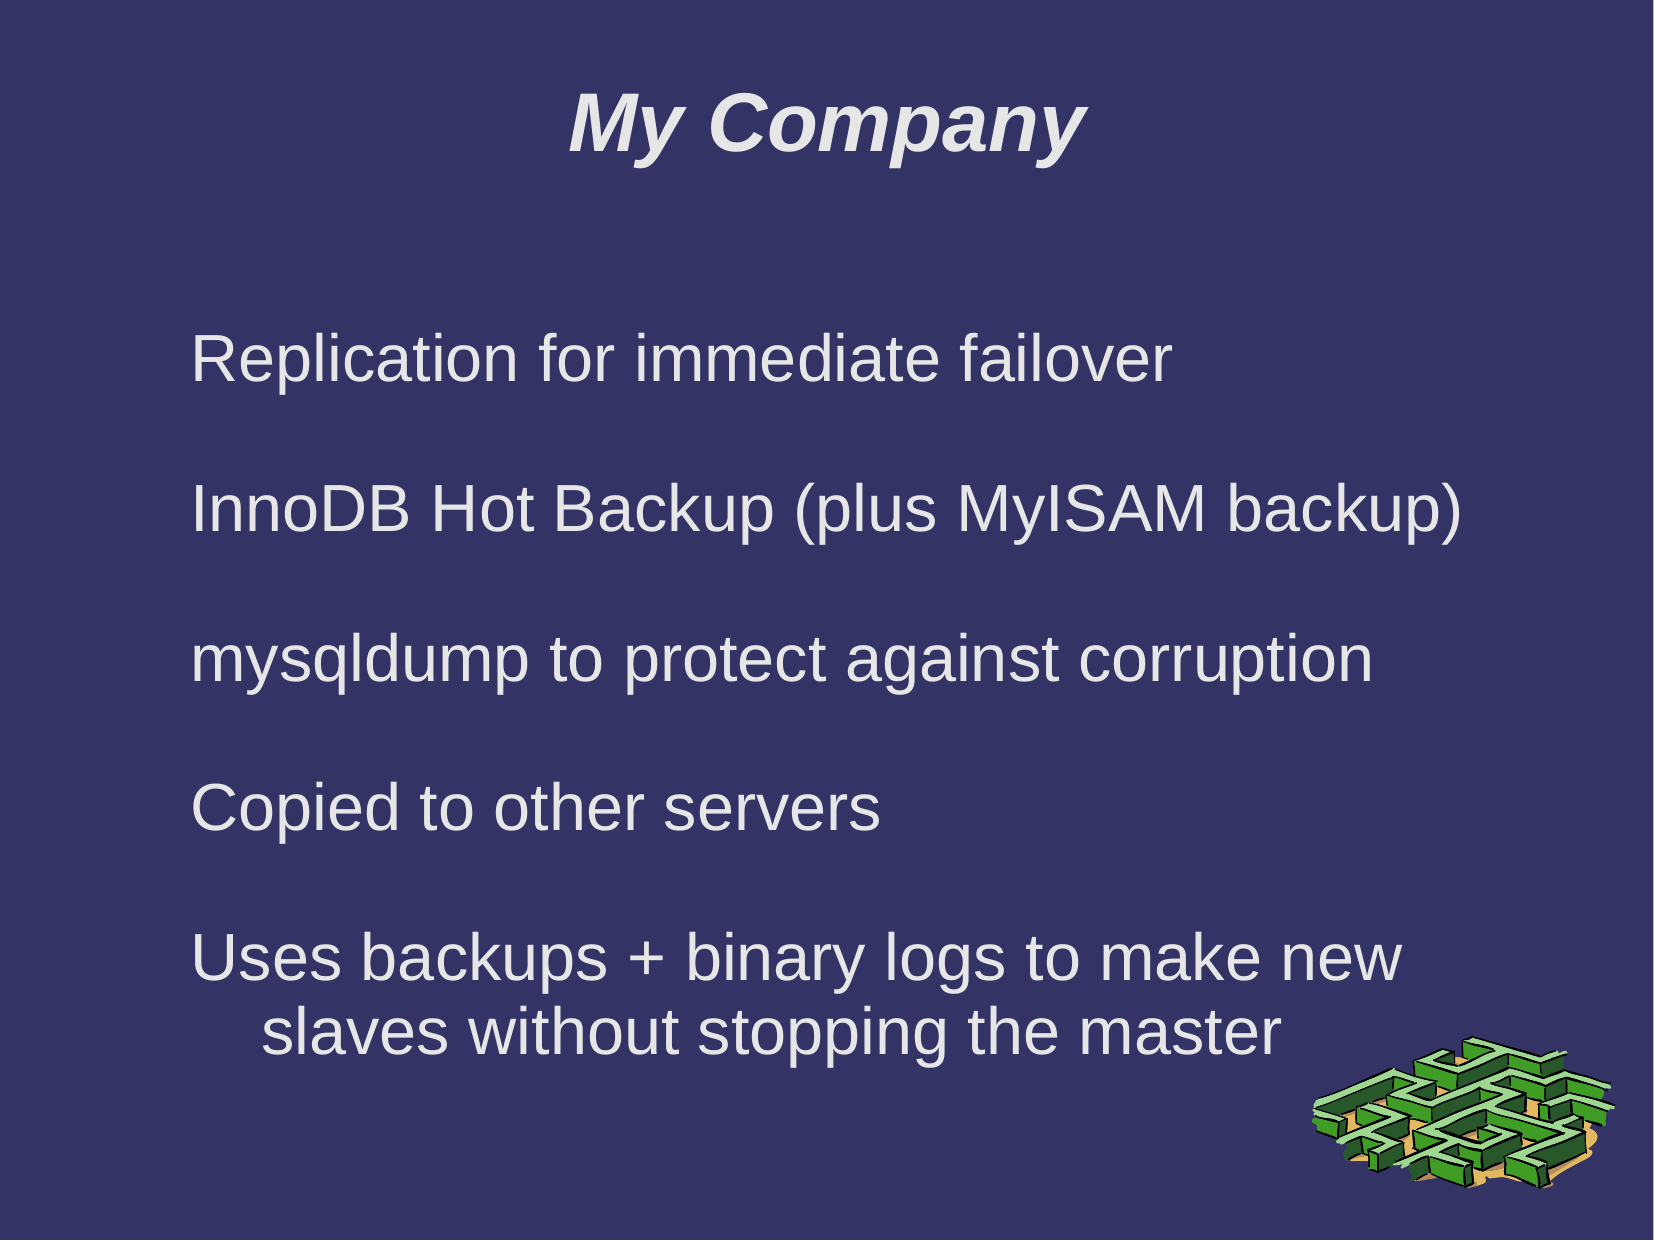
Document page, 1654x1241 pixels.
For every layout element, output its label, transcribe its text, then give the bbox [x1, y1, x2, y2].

list Replication for immediate failover InnoDB Hot Backup (plus MyISAM backup) mysqldump to protect against corruption Copied to other servers Uses backups + binary logs to make new slaves without stopping the master [178, 246, 1570, 1134]
title My Company [121, 19, 1534, 227]
